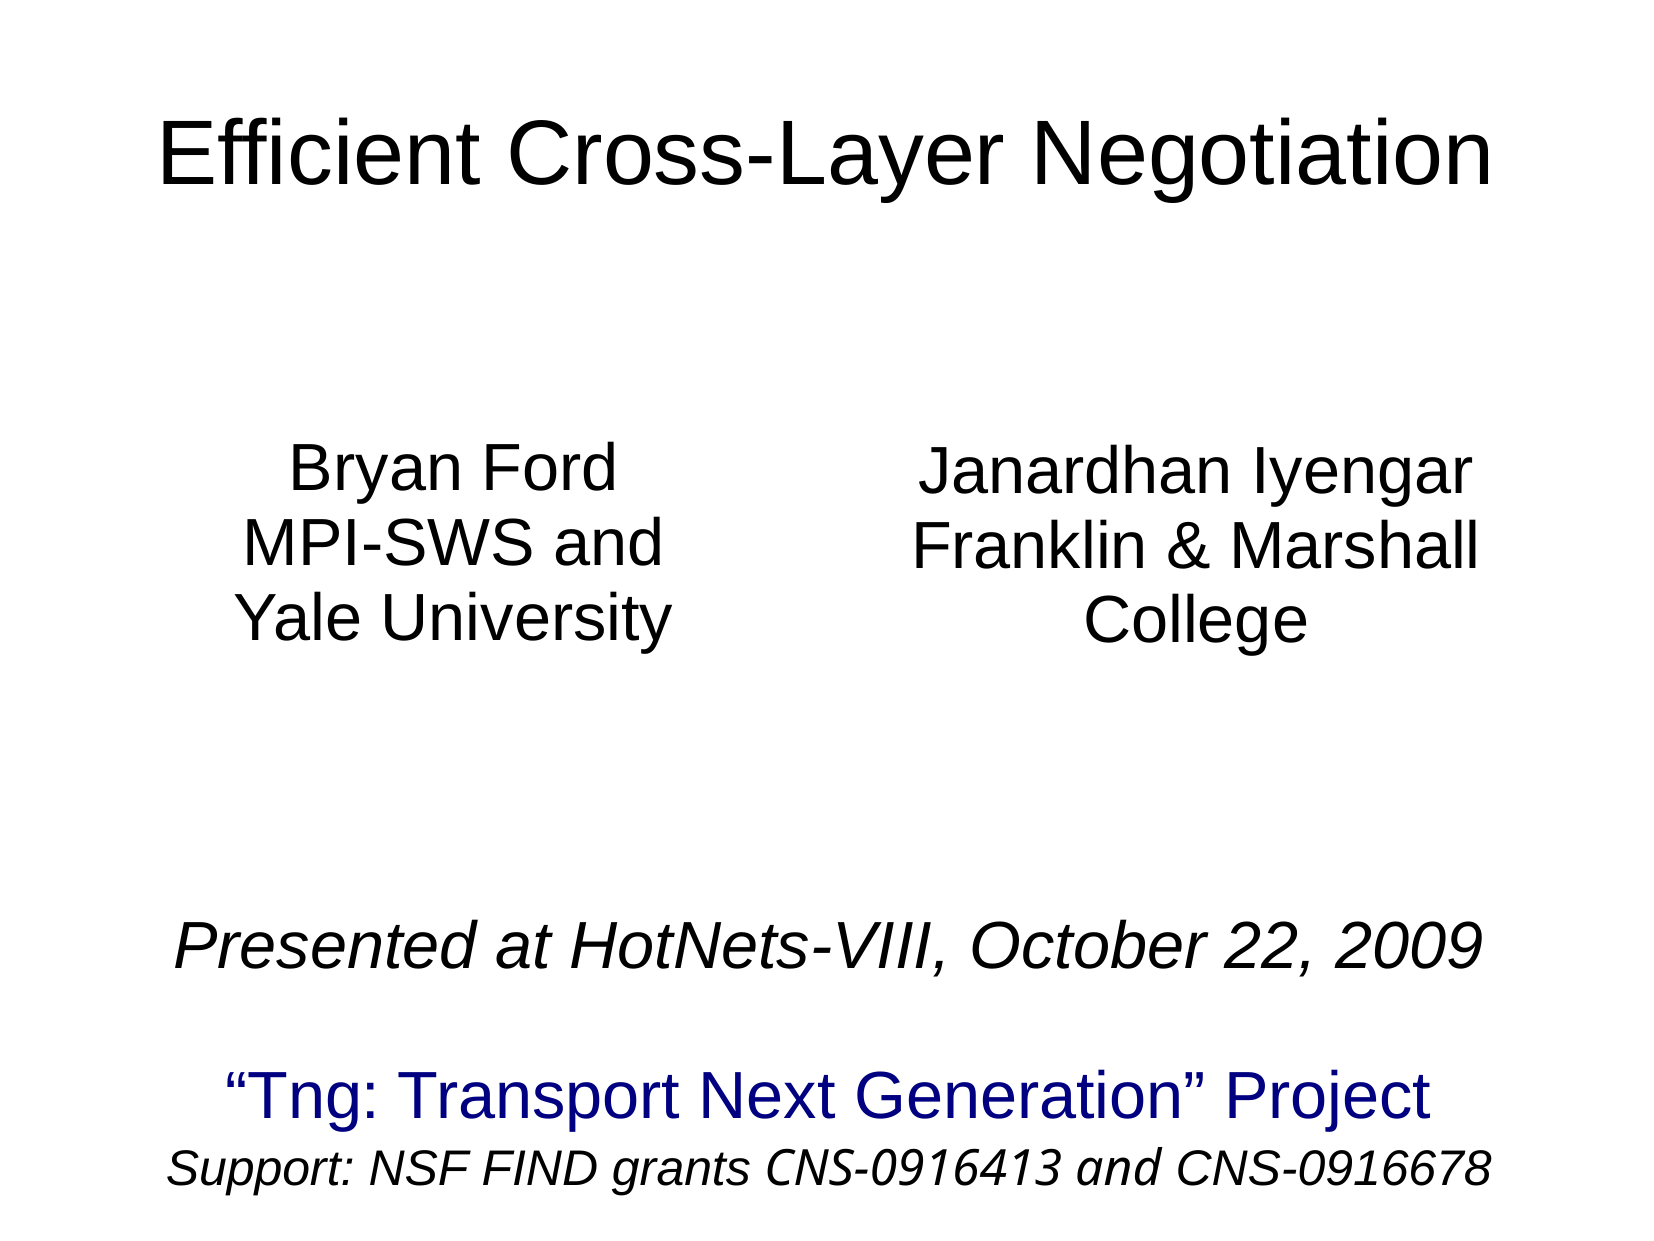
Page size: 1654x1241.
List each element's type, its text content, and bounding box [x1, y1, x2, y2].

text_box Presented at HotNets-VIII, October 22, 2009 “Tng: Transport Next Generation” Project Support: NSF FIND grants CNS-0916413 and CNS-0916678 [82, 900, 1576, 1209]
title Efficient Cross-Layer Negotiation [82, 49, 1571, 257]
subtitle Bryan Ford MPI-SWS and Yale University [82, 297, 826, 788]
text_box Janardhan Iyengar Franklin & Marshall College [825, 300, 1568, 790]
